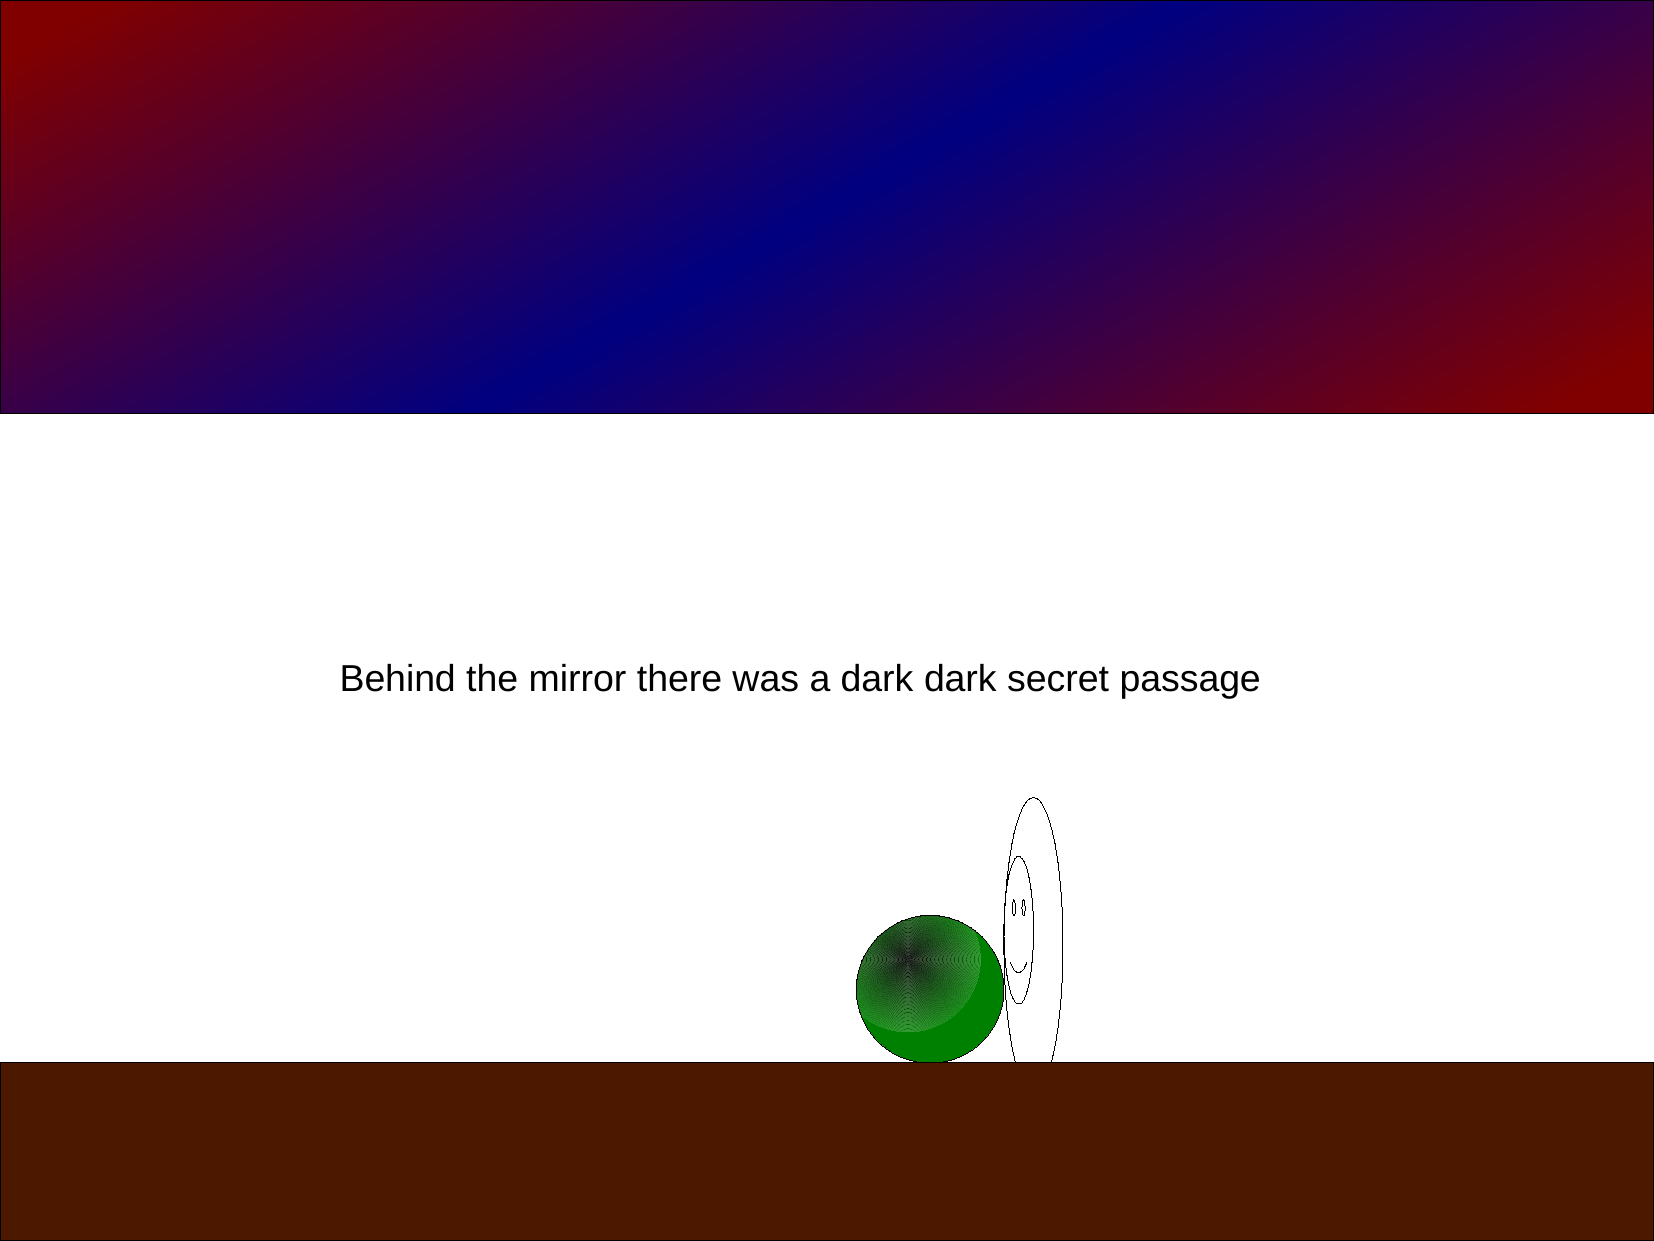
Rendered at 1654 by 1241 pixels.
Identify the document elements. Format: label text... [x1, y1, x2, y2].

text_box [0, 0, 1654, 414]
text_box Behind the mirror there was a dark dark secret passage [324, 649, 1286, 707]
text_box [0, 915, 1654, 1241]
